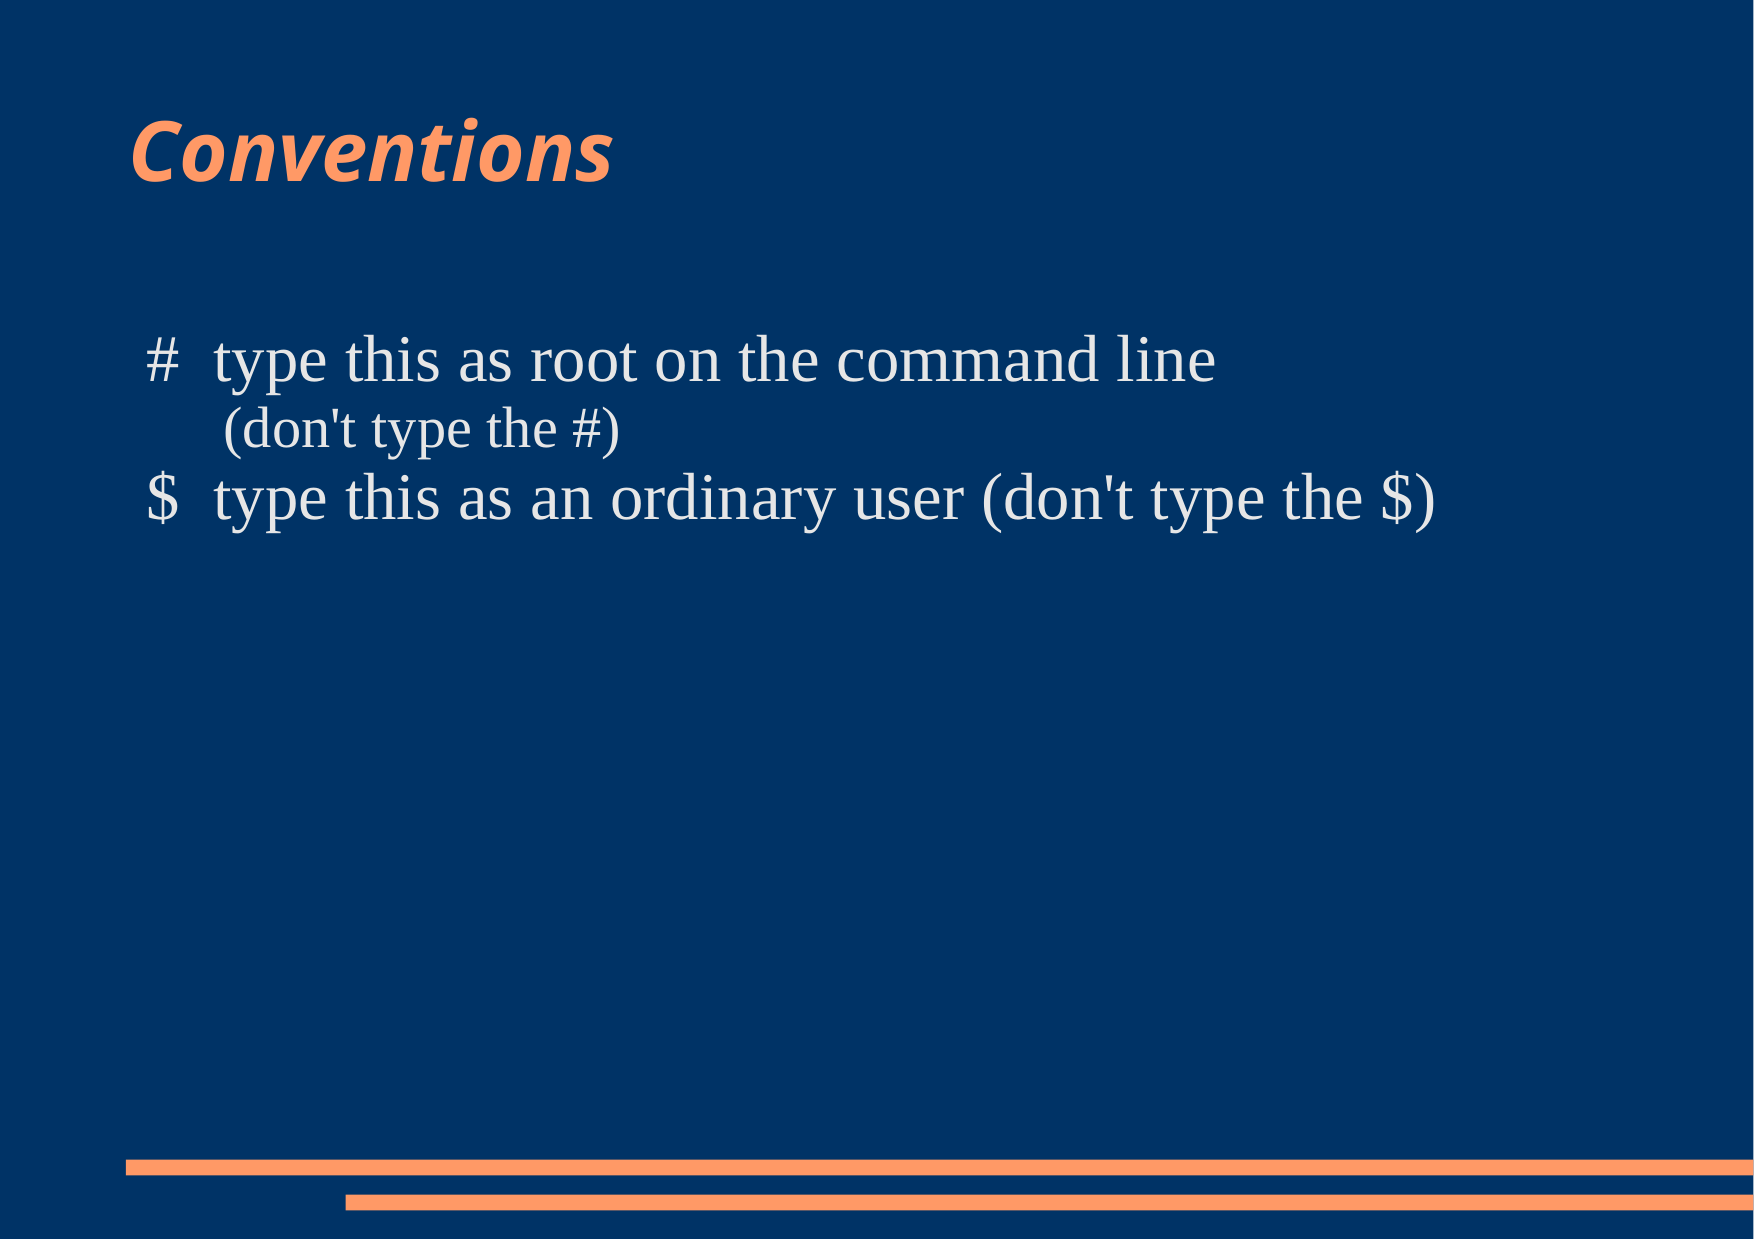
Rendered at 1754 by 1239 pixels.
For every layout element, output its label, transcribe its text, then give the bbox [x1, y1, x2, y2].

list # type this as root on the command line (don't type the #) $ type this as an ordinary user (don't type the $) [128, 321, 1655, 1131]
title Conventions [128, 46, 1627, 253]
